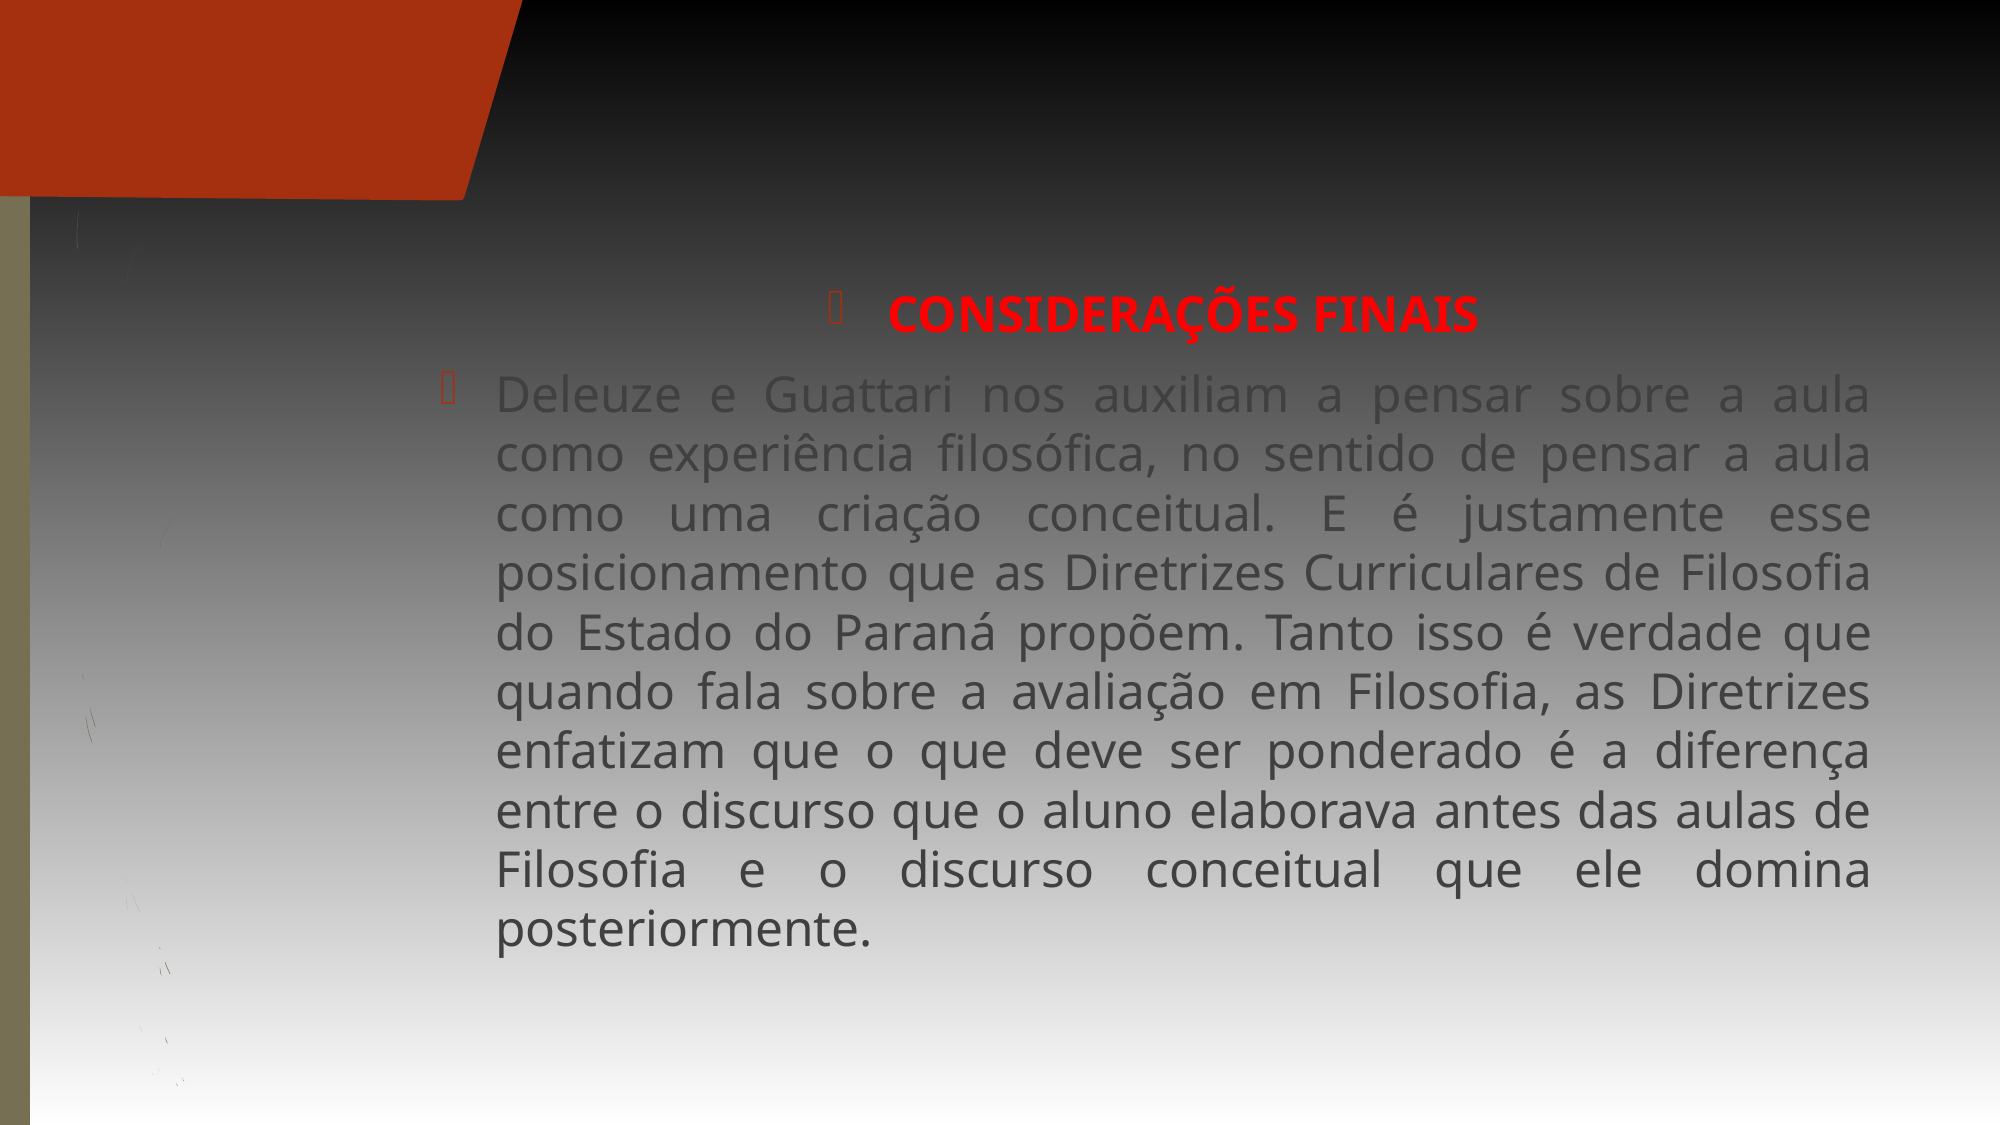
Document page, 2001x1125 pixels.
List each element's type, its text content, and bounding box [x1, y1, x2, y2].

list CONSIDERAÇÕES FINAIS Deleuze e Guattari nos auxiliam a pensar sobre a aula como experiência filosófica, no sentido de pensar a aula como uma criação conceitual. E é justamente esse posicionamento que as Diretrizes Curriculares de Filosofia do Estado do Paraná propõem. Tanto isso é verdade que quando fala sobre a avaliação em Filosofia, as Diretrizes enfatizam que o que deve ser ponderado é a diferença entre o discurso que o aluno elaborava antes das aulas de Filosofia e o discurso conceitual que ele domina posteriormente. [424, 145, 1888, 970]
